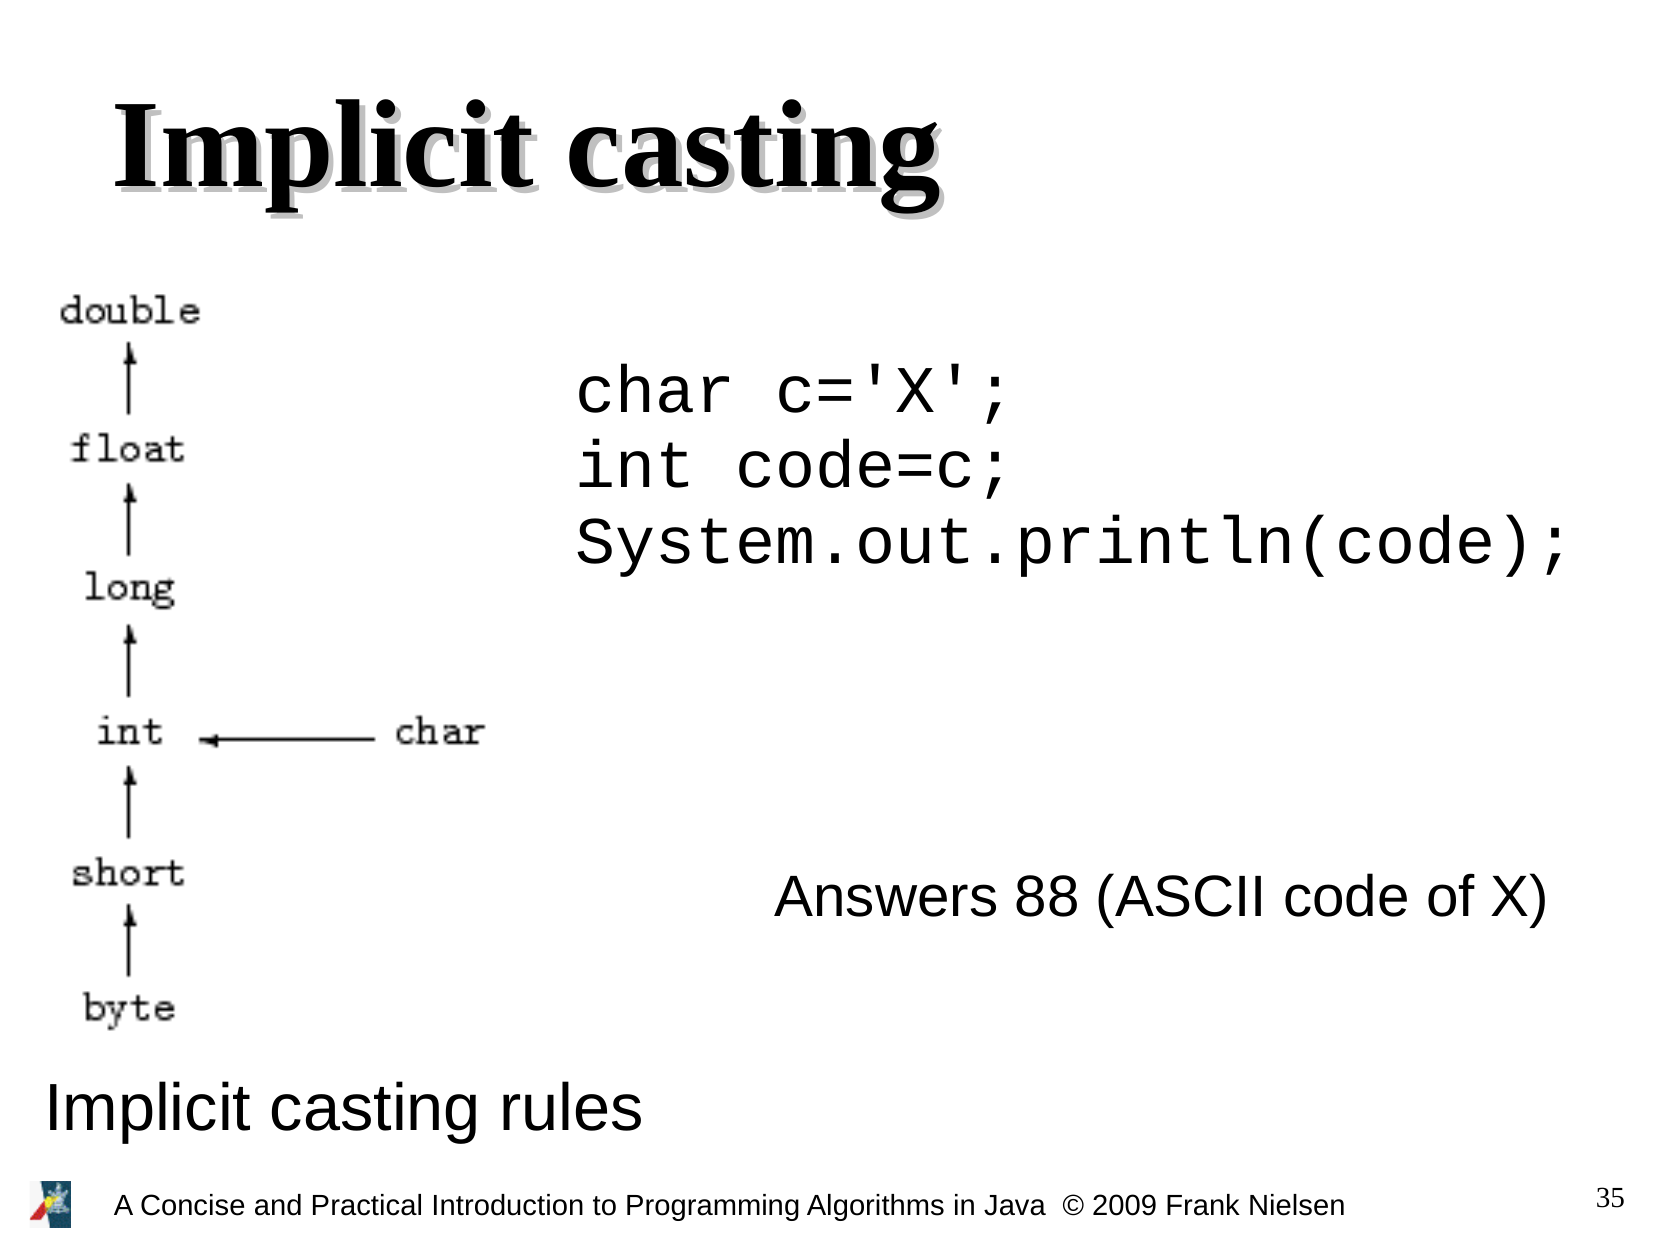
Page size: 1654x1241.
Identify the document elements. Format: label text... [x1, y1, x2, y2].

text_box char c='X'; int code=c; System.out.println(code); [561, 349, 1591, 591]
picture [29, 1181, 71, 1228]
picture [59, 293, 489, 1034]
text_box Answers 88 (ASCII code of X) [760, 856, 1565, 936]
text_box Implicit casting rules [29, 1062, 660, 1153]
text_box Implicit casting [96, 68, 1625, 266]
